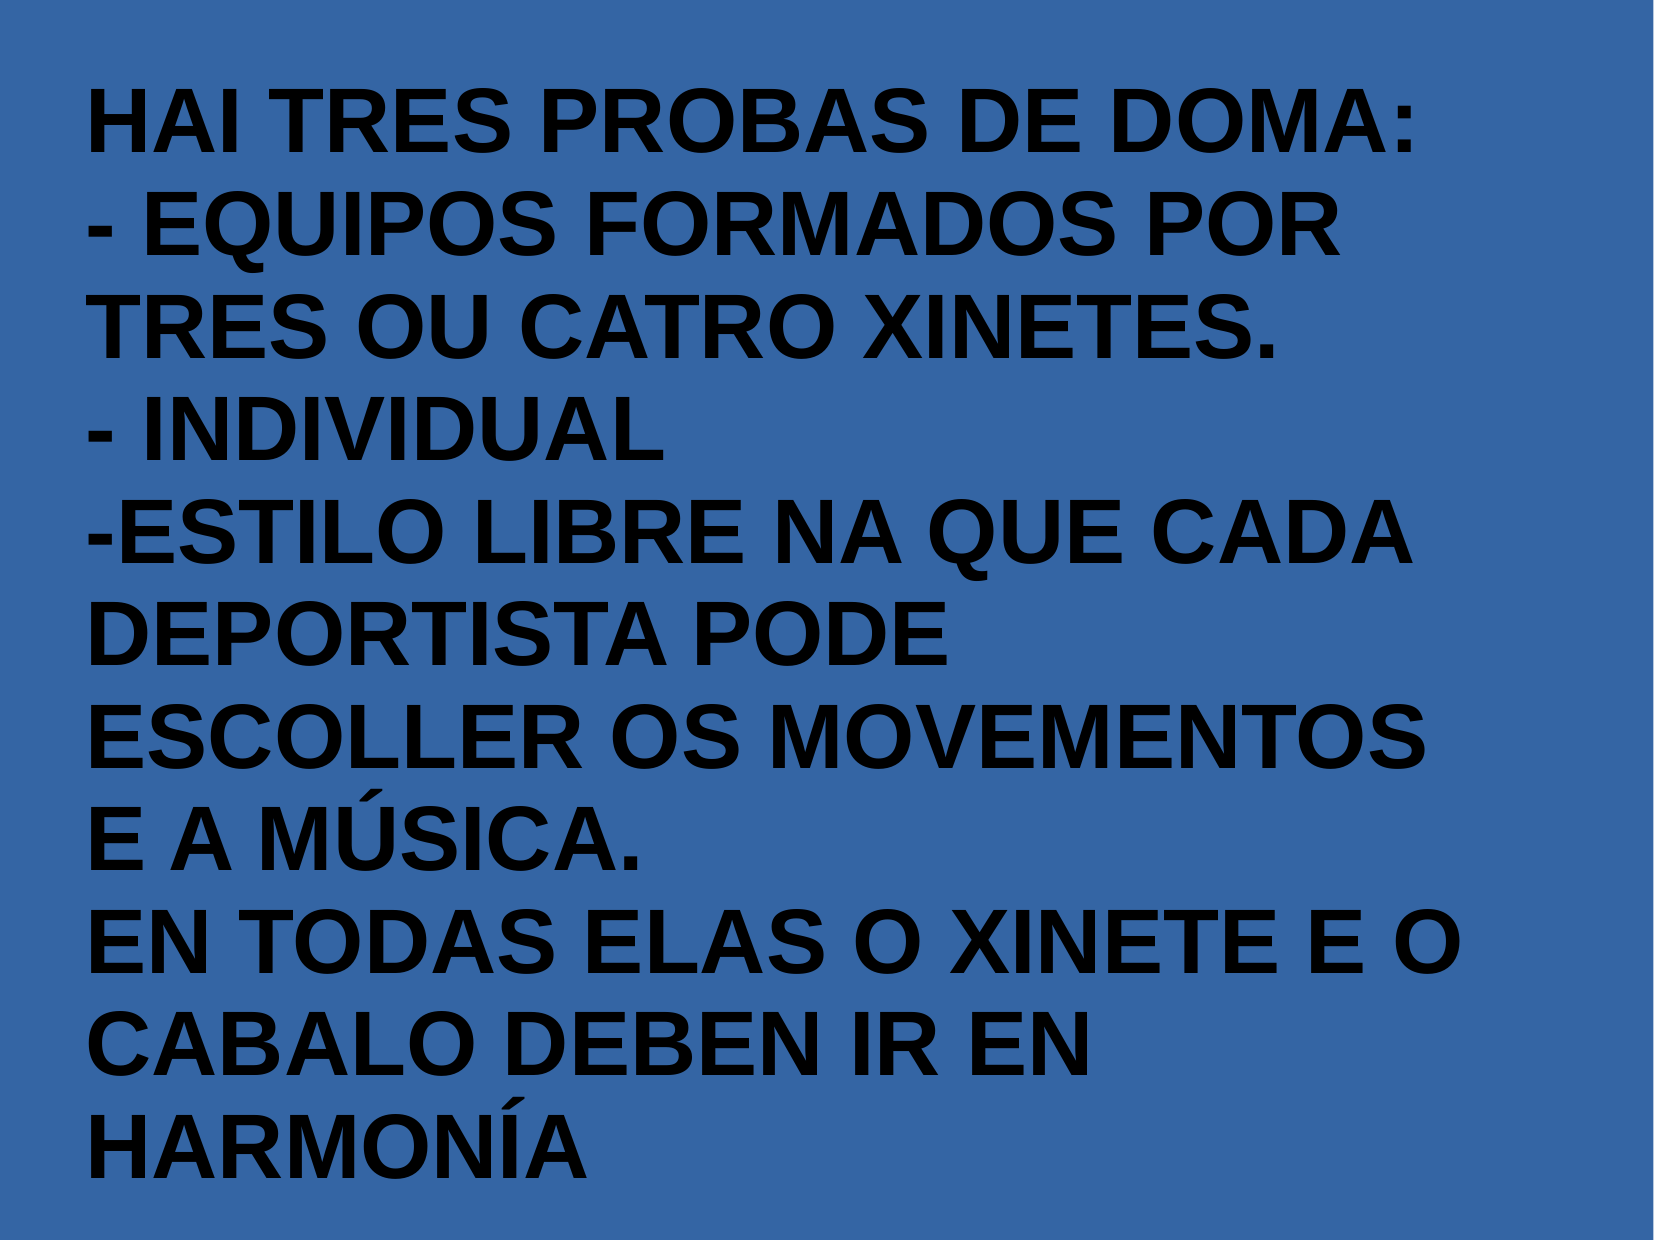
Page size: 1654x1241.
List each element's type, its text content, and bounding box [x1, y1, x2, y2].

text_box HAI TRES PROBAS DE DOMA: - EQUIPOS FORMADOS POR TRES OU CATRO XINETES. - INDIVIDUAL -ESTILO LIBRE NA QUE CADA DEPORTISTA PODE ESCOLLER OS MOVEMENTOS E A MÚSICA. EN TODAS ELAS O XINETE E O CABALO DEBEN IR EN HARMONÍA [70, 62, 1489, 1206]
